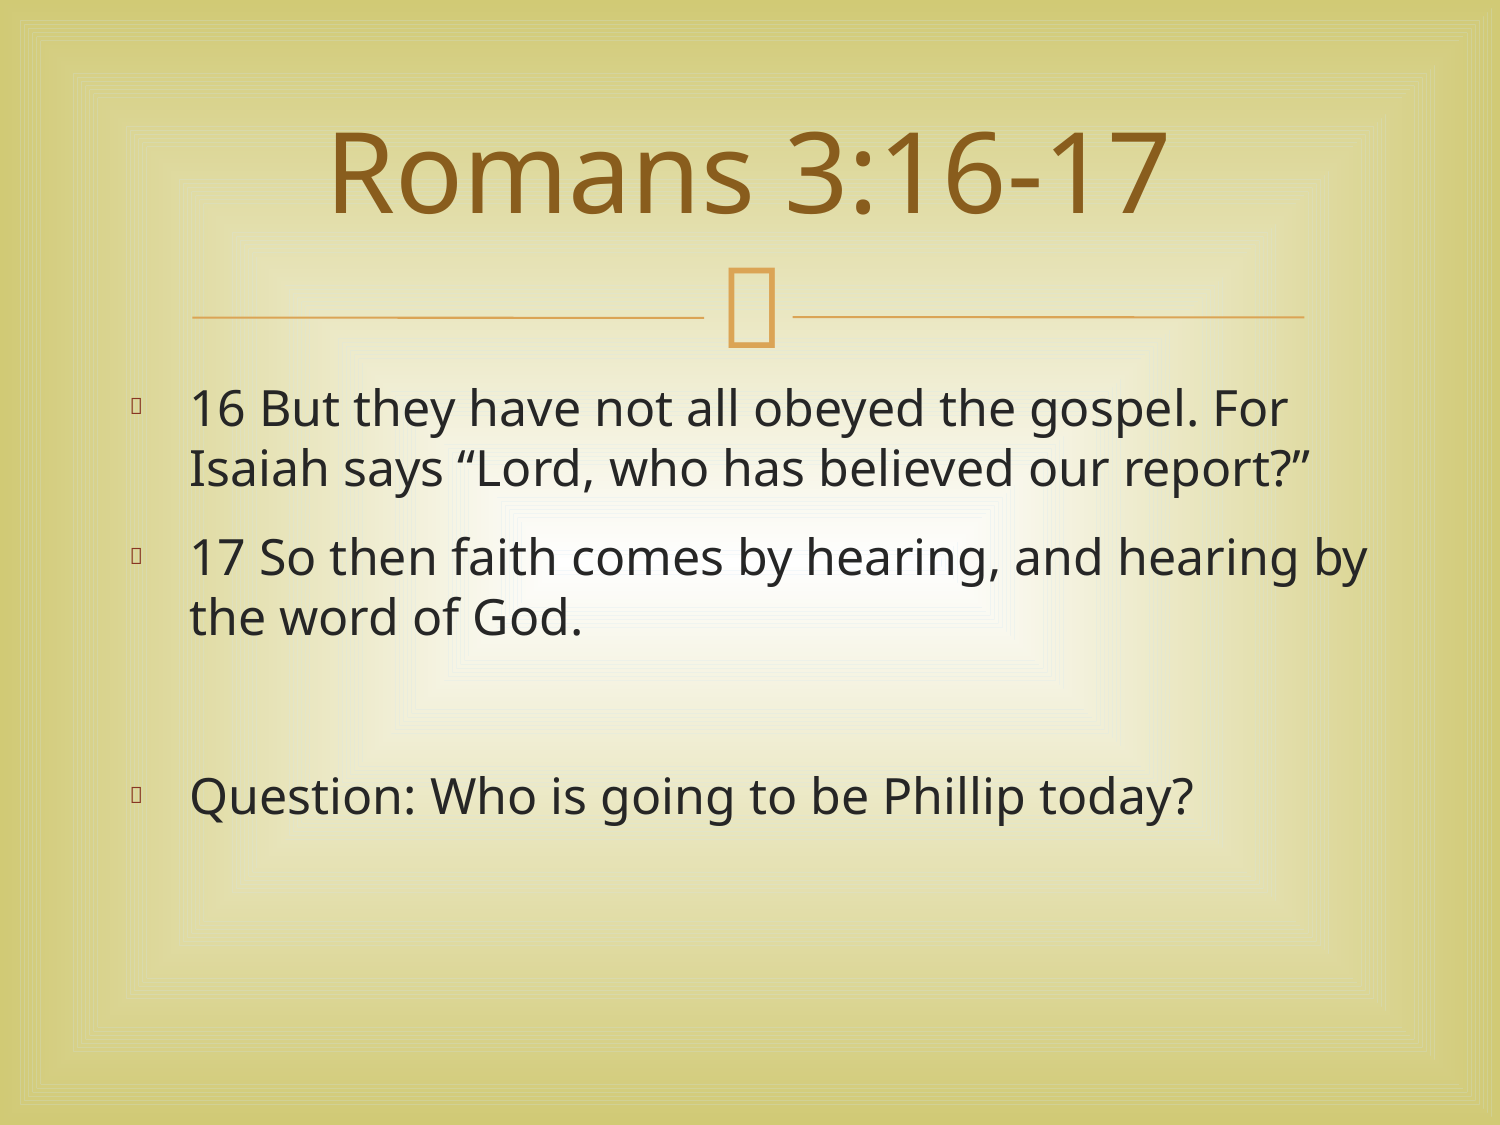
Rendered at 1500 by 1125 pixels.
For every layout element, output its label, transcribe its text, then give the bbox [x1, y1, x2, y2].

list 16 But they have not all obeyed the gospel. For Isaiah says “Lord, who has believed our report?” 17 So then faith comes by hearing, and hearing by the word of God. Question: Who is going to be Phillip today? [114, 368, 1386, 1005]
title Romans 3:16-17 [112, 93, 1386, 267]
